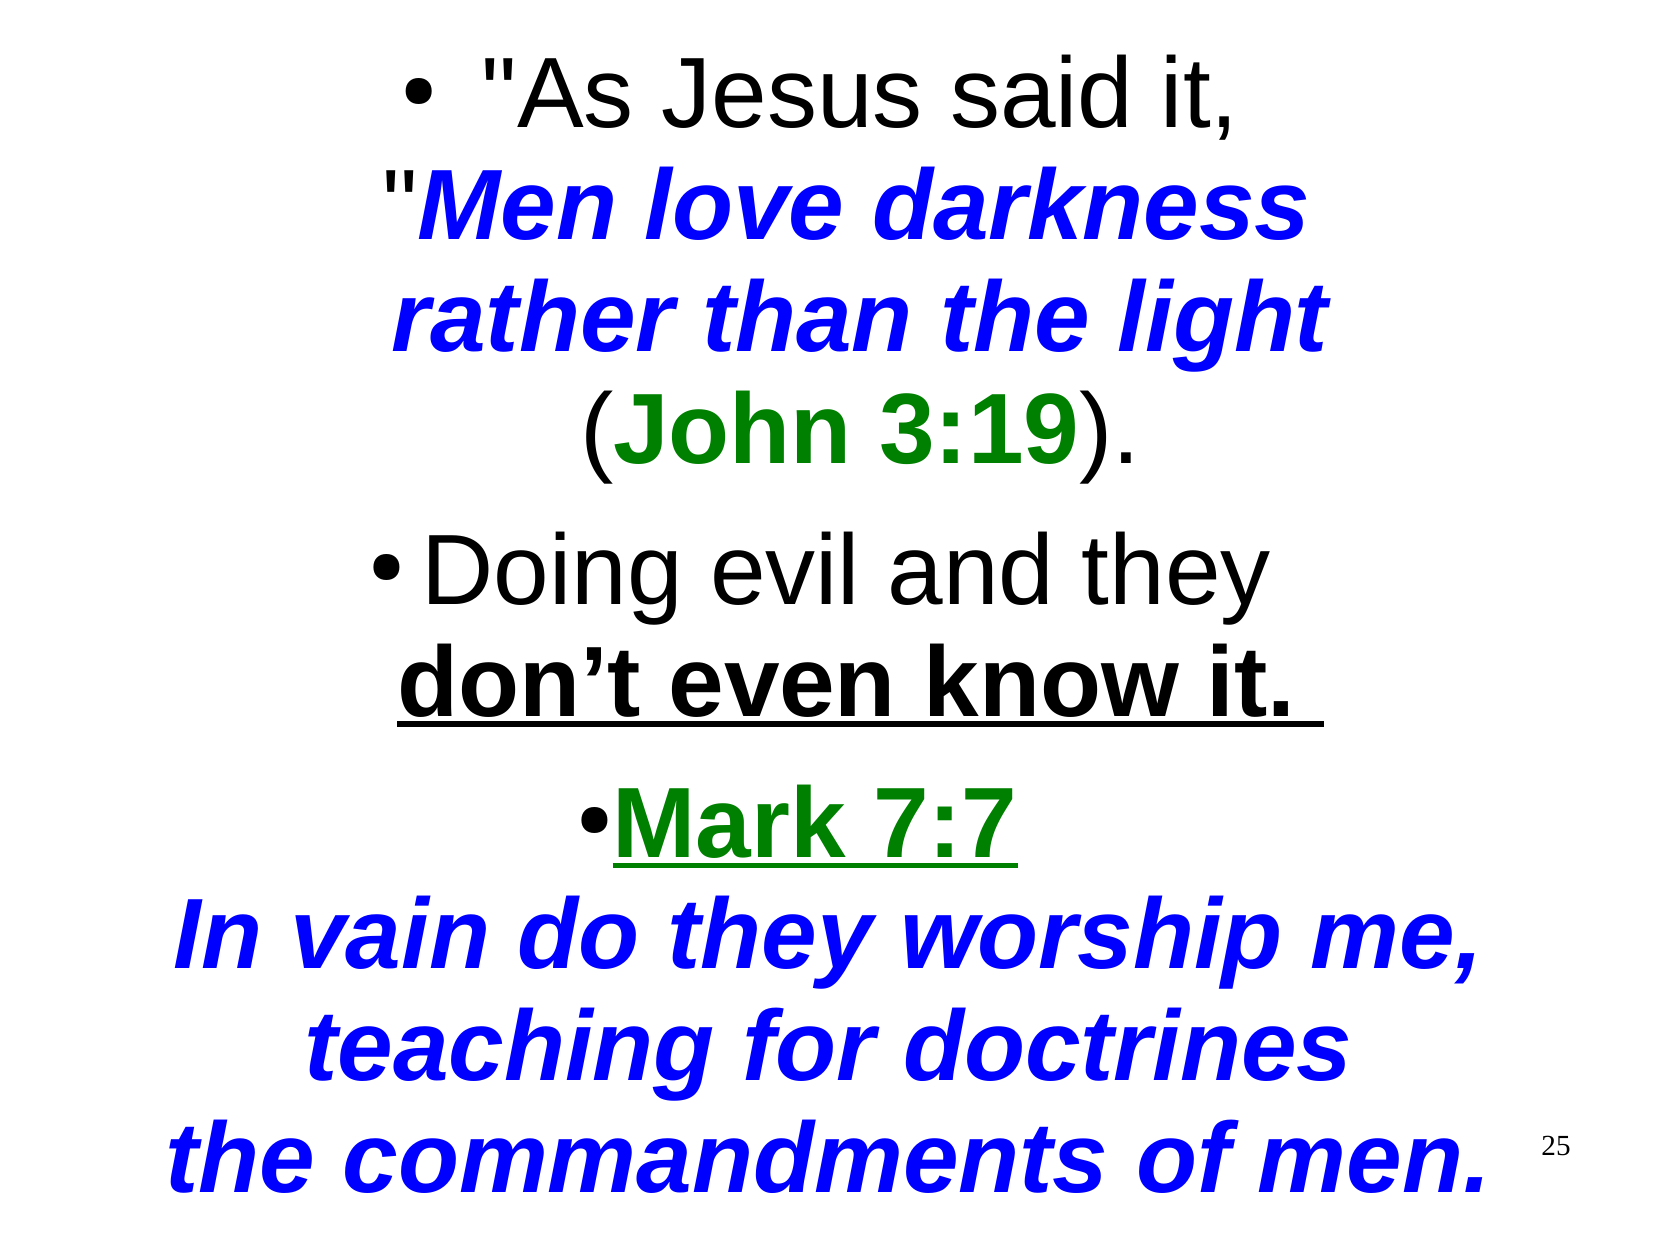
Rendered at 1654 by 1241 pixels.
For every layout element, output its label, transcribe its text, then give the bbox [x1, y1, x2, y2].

list "As Jesus said it, "Men love darkness rather than the light (John 3:19). Doing evil and they don’t even know it. Mark 7:7 In vain do they worship me, teaching for doctrines the commandments of men. [37, 37, 1613, 1238]
